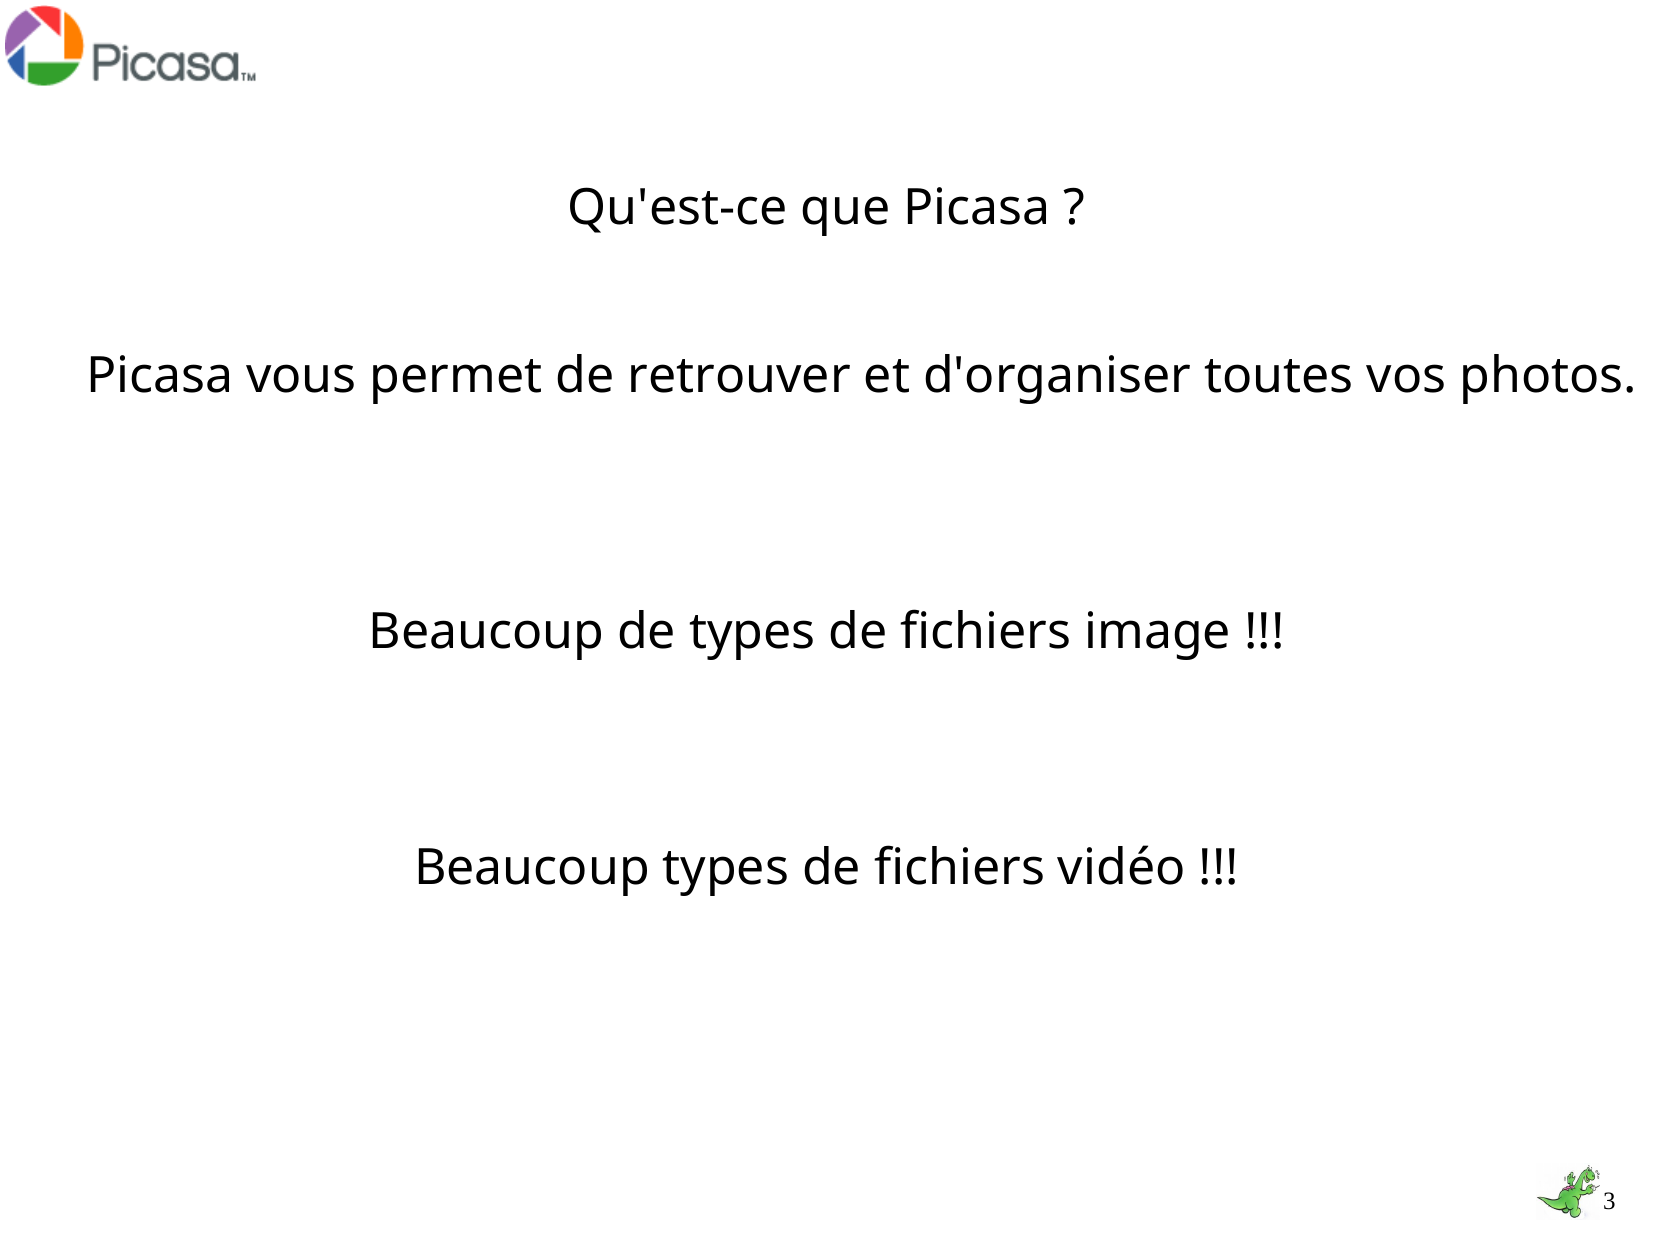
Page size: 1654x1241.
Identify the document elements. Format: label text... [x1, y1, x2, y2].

text_box Picasa vous permet de retrouver et d'organiser toutes vos photos. [0, 324, 1654, 503]
text_box Qu'est-ce que Picasa ? [0, 183, 1654, 269]
picture [1536, 1163, 1600, 1220]
text_box Beaucoup types de fichiers vidéo !!! [0, 844, 1654, 930]
text_box Beaucoup de types de fichiers image !!! [0, 608, 1654, 694]
text_box 3 [1603, 1186, 1632, 1216]
picture [5, 5, 497, 89]
